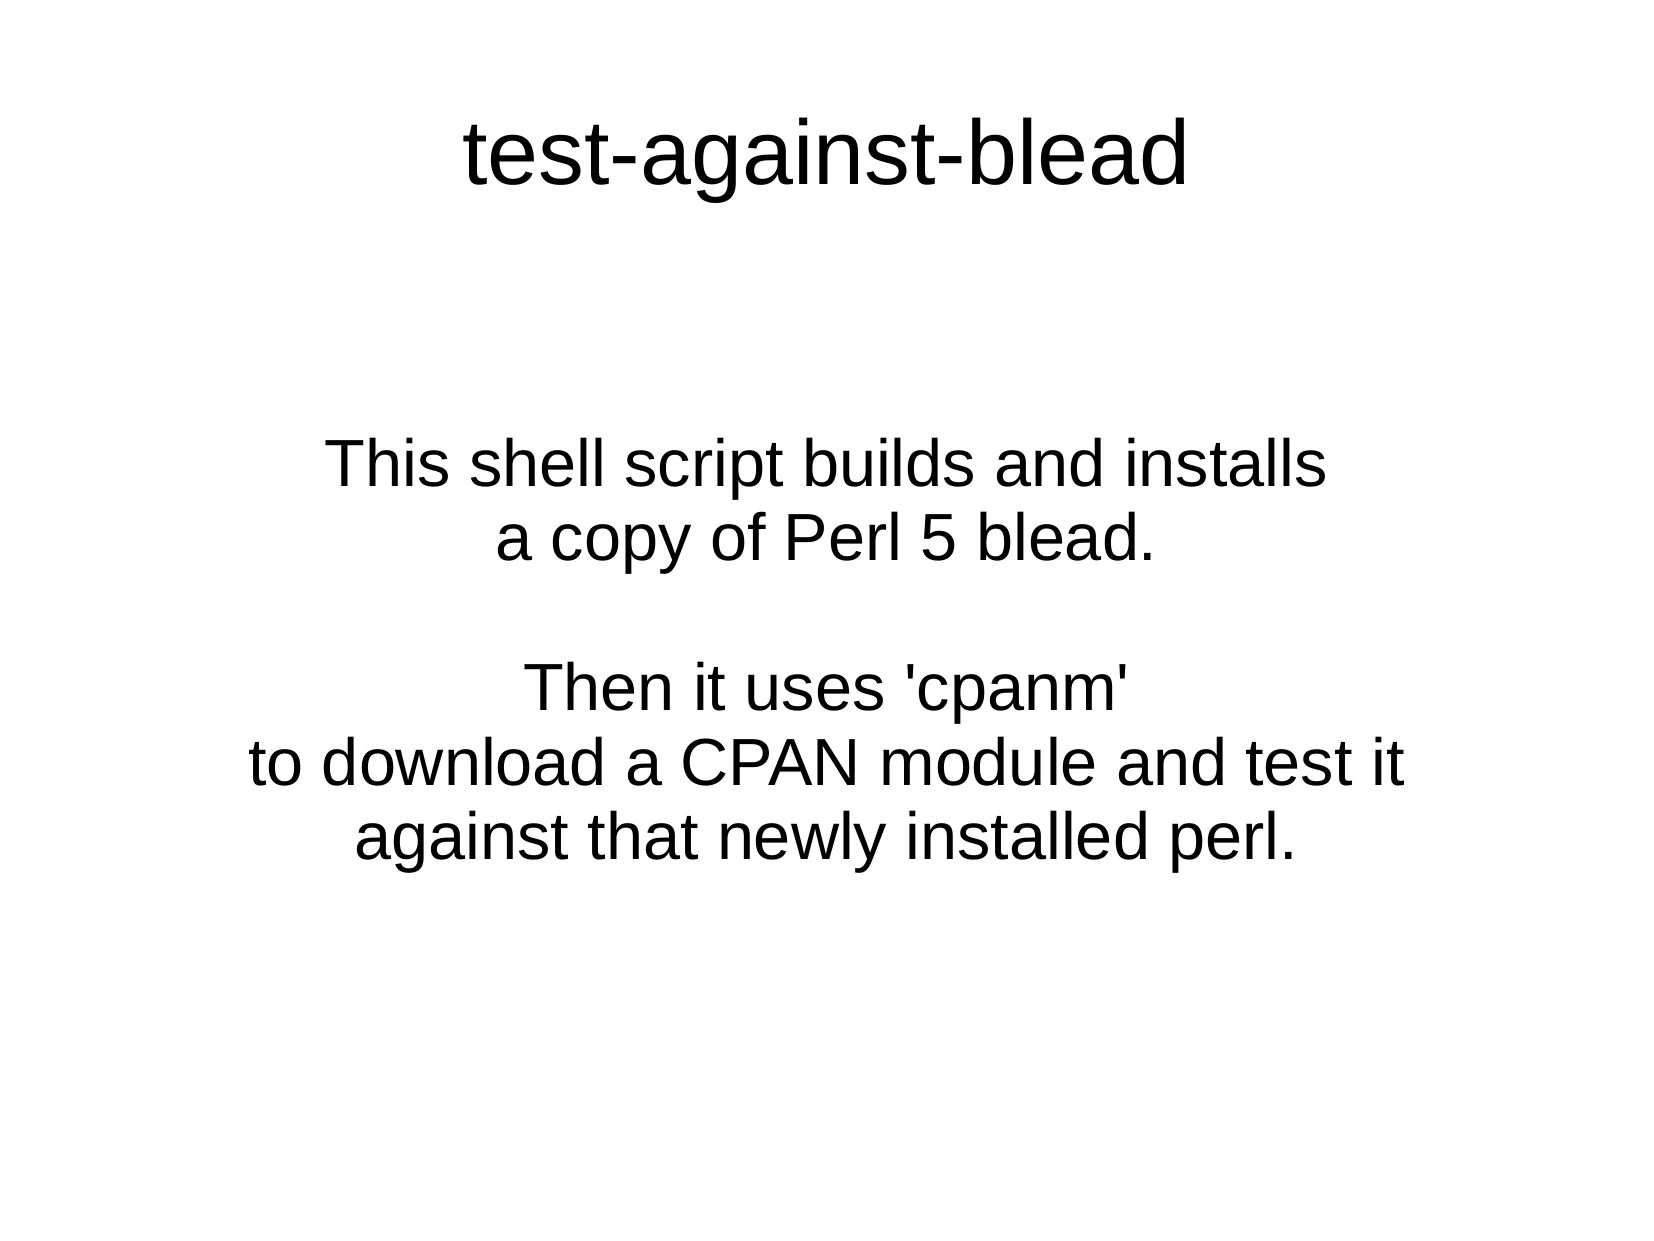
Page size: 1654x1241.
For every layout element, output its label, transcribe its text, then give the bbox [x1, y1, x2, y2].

title test-against-blead [82, 49, 1571, 257]
subtitle This shell script builds and installs a copy of Perl 5 blead. Then it uses 'cpanm' to download a CPAN module and test it against that newly installed perl. [82, 290, 1571, 1010]
